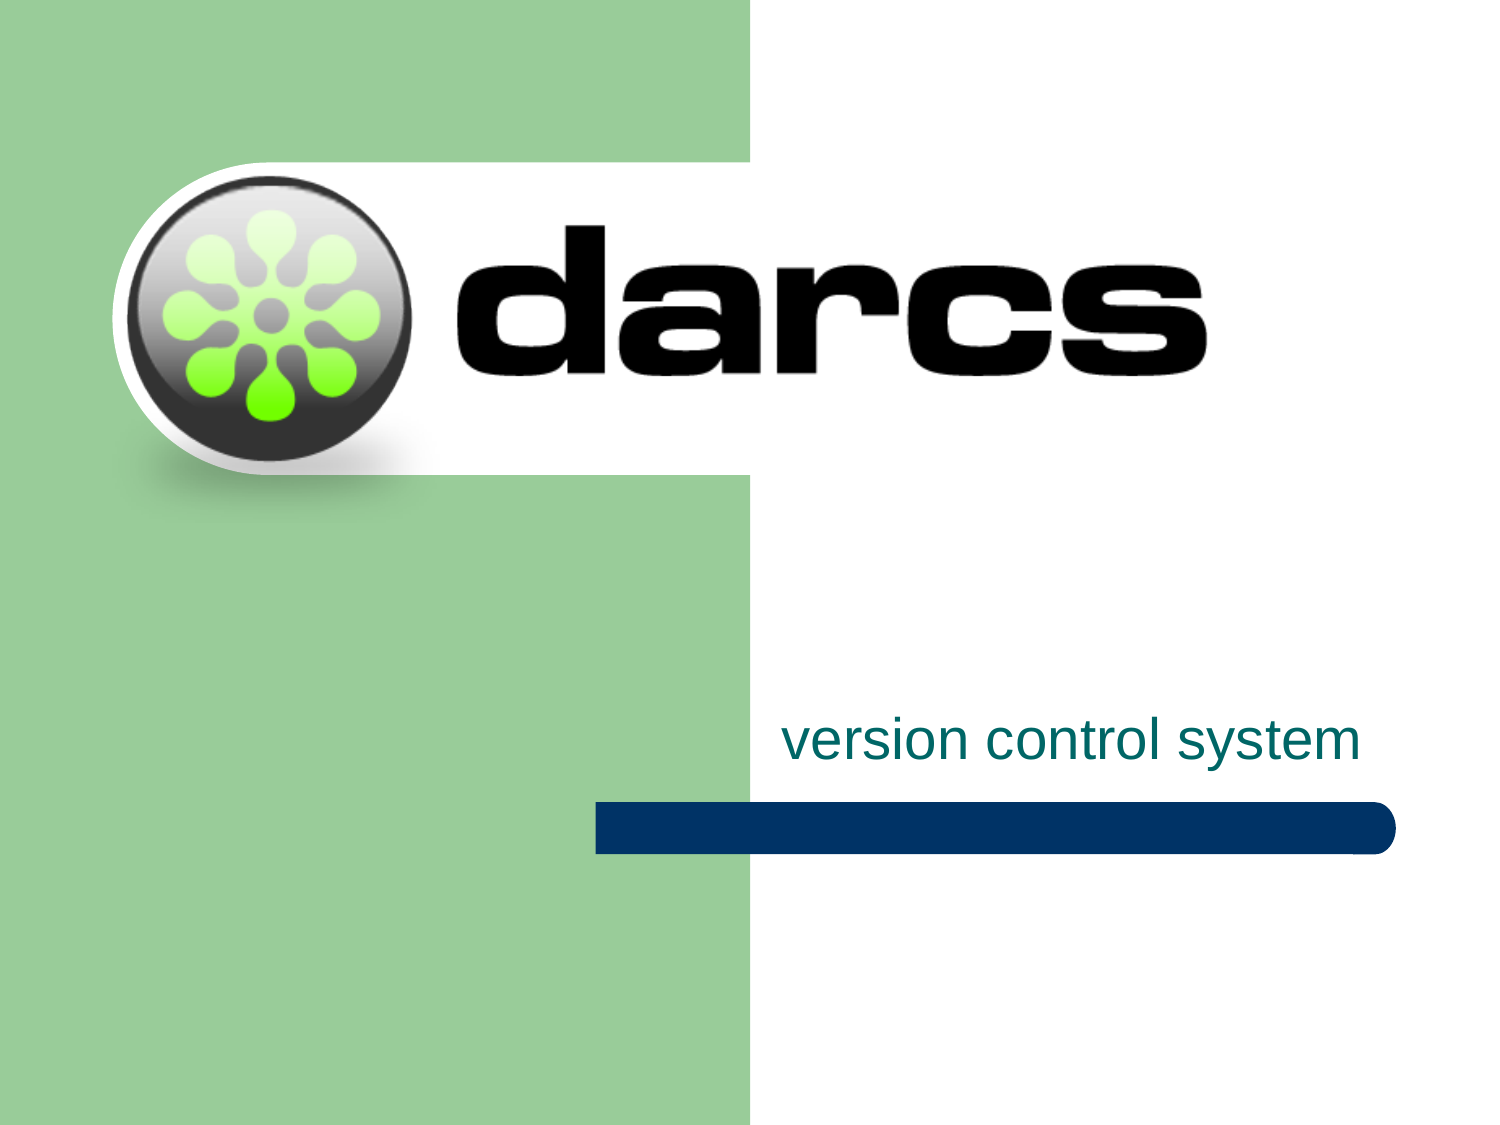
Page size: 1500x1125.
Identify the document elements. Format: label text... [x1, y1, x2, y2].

subtitle version control system [766, 480, 1426, 780]
picture [87, 139, 1263, 523]
